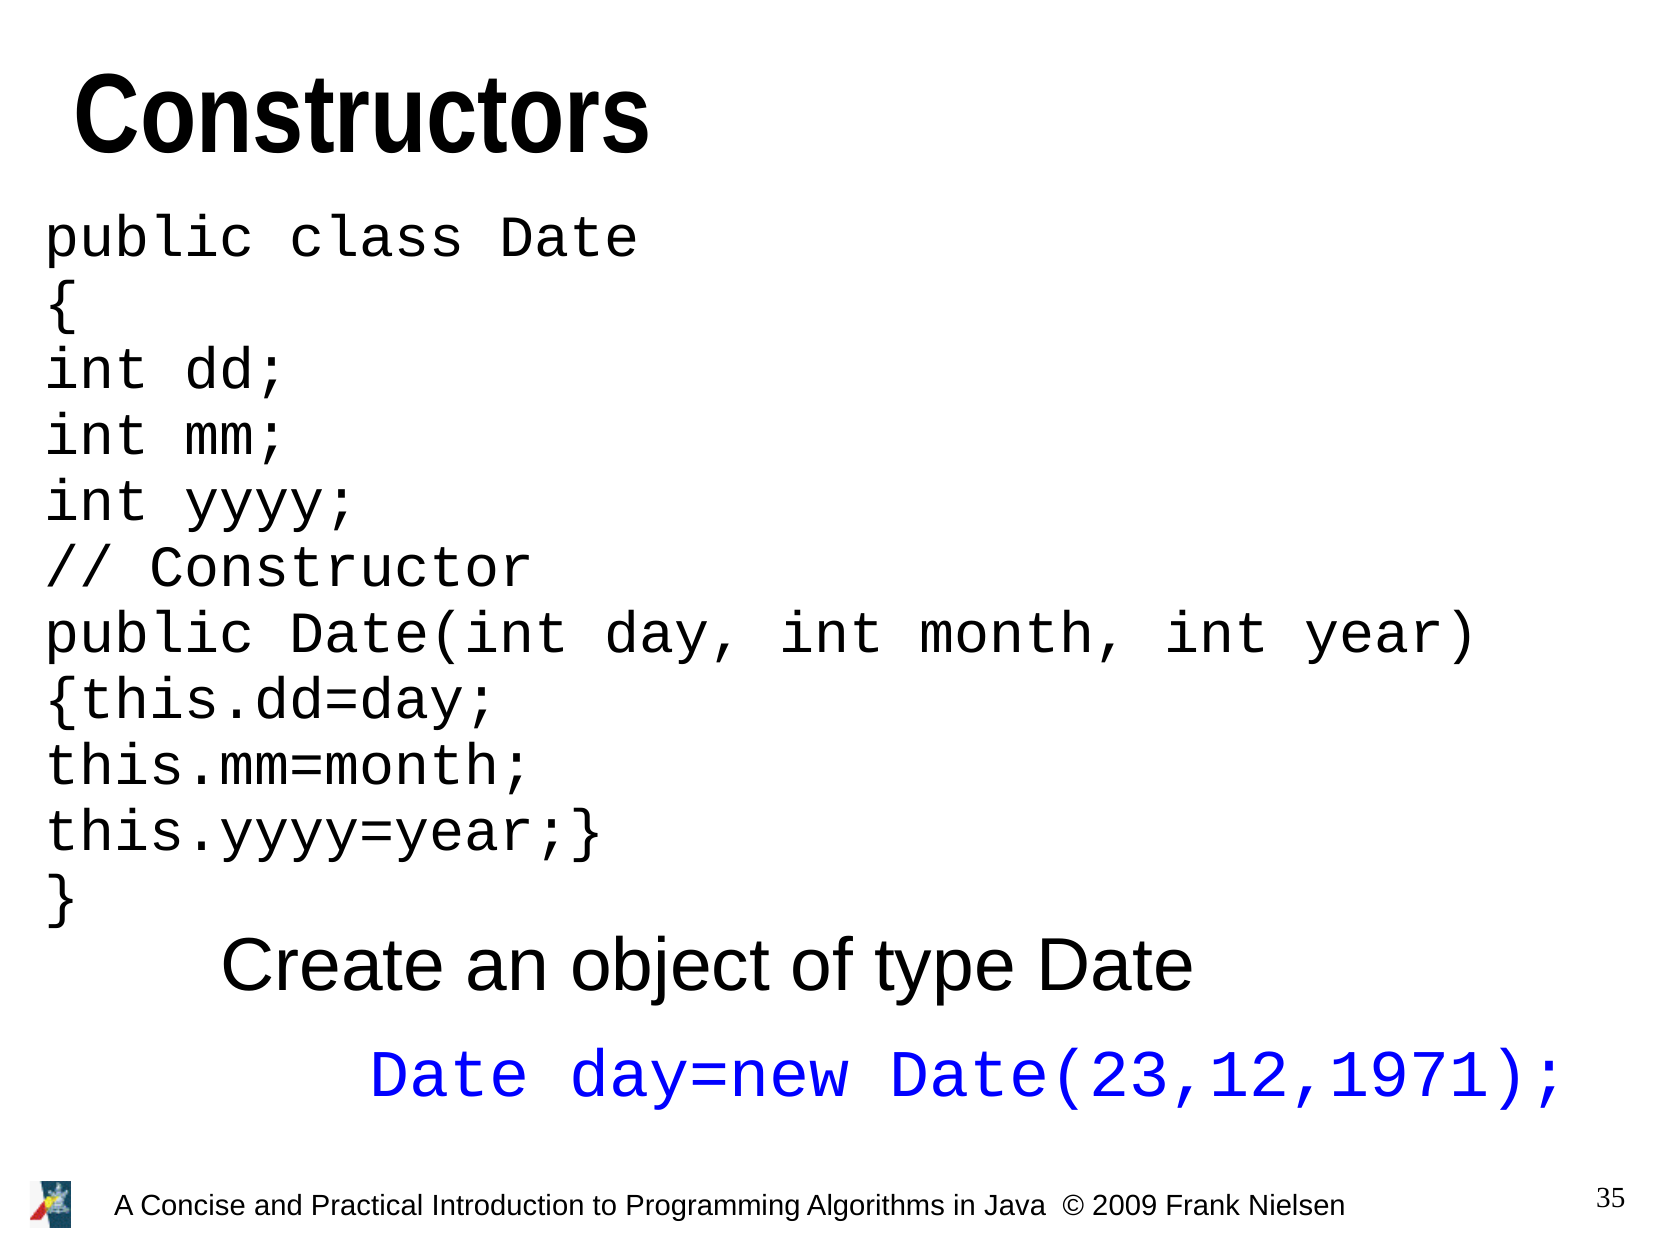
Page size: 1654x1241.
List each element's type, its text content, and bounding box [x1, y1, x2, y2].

text_box Create an object of type Date [205, 915, 1211, 1015]
text_box Constructors [59, 39, 667, 184]
text_box Date day=new Date(23,12,1971); [354, 1033, 1584, 1124]
picture [29, 1181, 71, 1228]
text_box public class Date { int dd; int mm; int yyyy; // Constructor public Date(int day, int month, int year) {this.dd=day; this.mm=month; this.yyyy=year;} } [29, 200, 1595, 1091]
